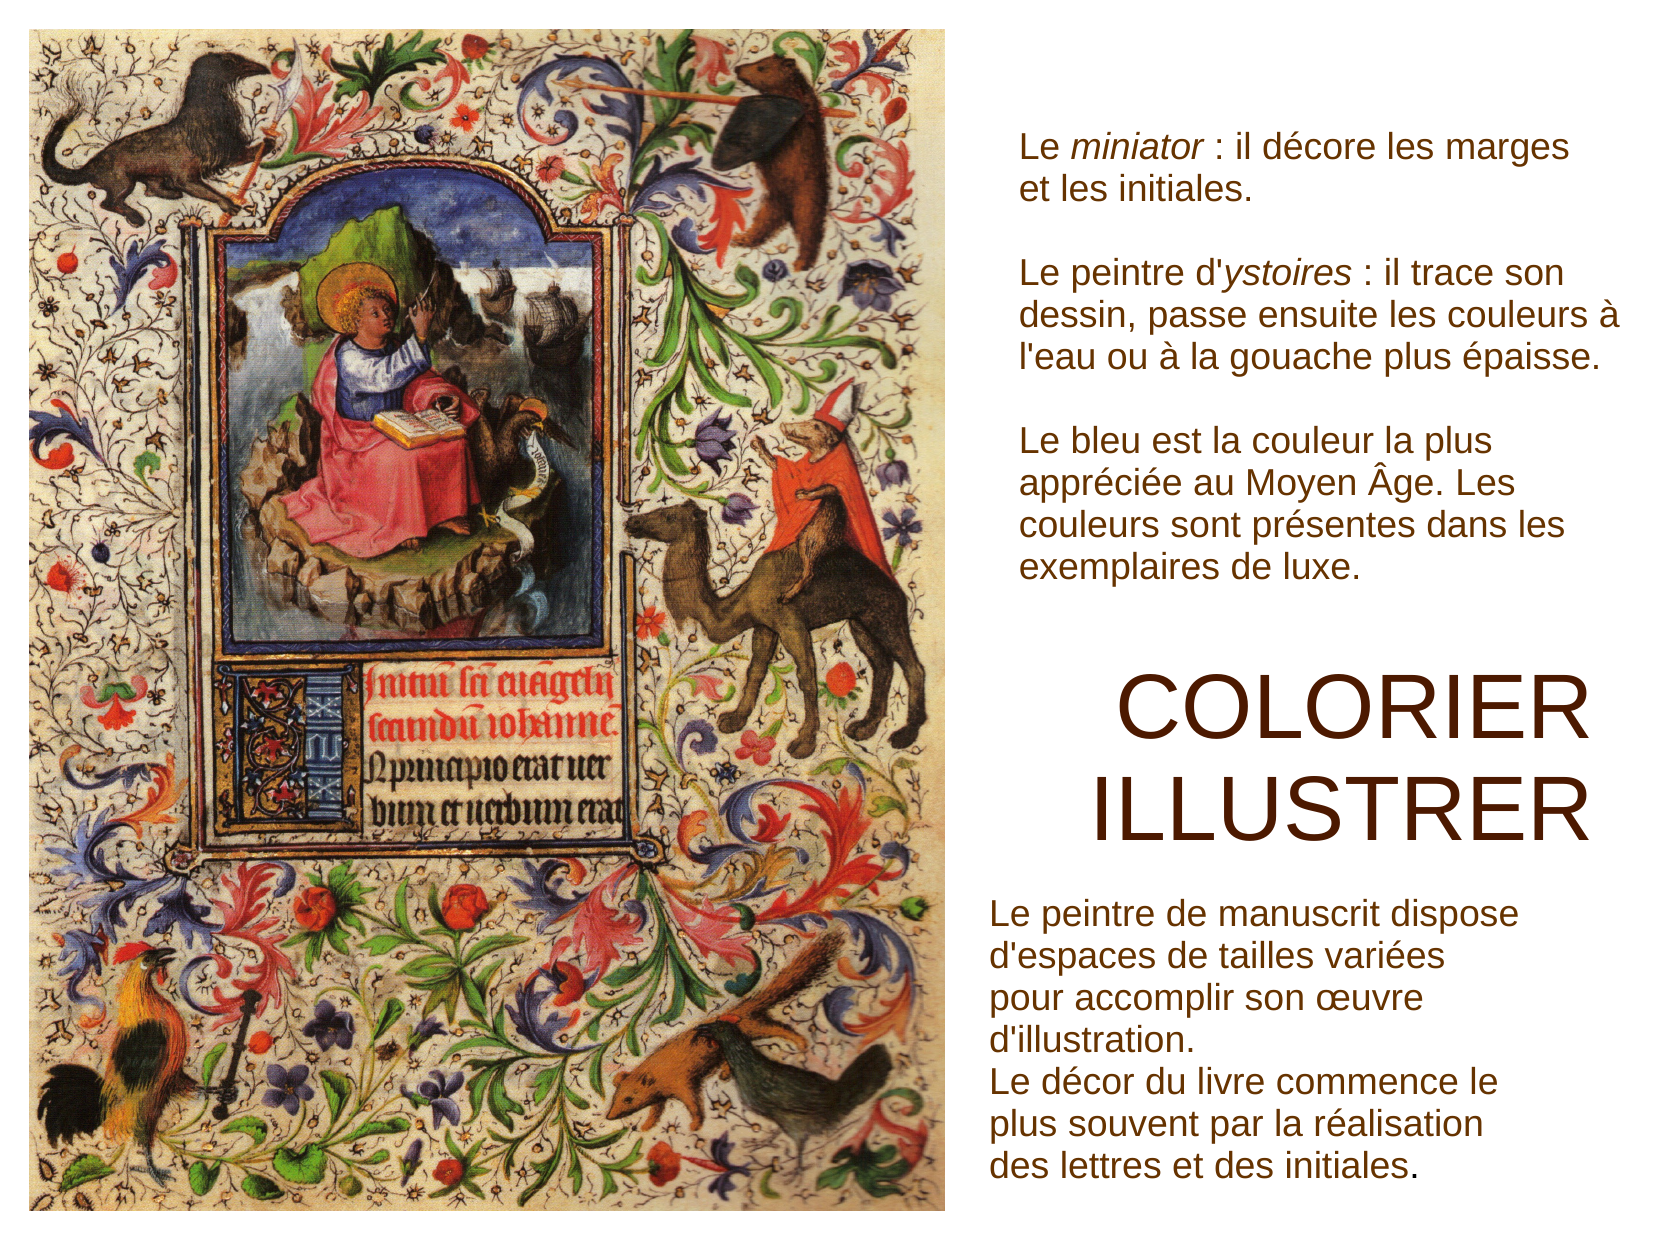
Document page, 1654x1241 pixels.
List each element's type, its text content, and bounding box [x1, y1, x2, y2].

text_box Le peintre de manuscrit dispose d'espaces de tailles variées pour accomplir son œuvre d'illustration. Le décor du livre commence le plus souvent par la réalisation des lettres et des initiales. [974, 885, 1535, 1195]
title COLORIER ILLUSTRER [106, 0, 1595, 861]
picture [29, 29, 945, 1211]
text_box Le miniator : il décore les marges et les initiales. Le peintre d'ystoires : il trace son dessin, passe ensuite les couleurs à l'eau ou à la gouache plus épaisse. Le bleu est la couleur la plus appréciée au Moyen Âge. Les couleurs sont présentes dans les exemplaires de luxe. [1003, 118, 1646, 596]
